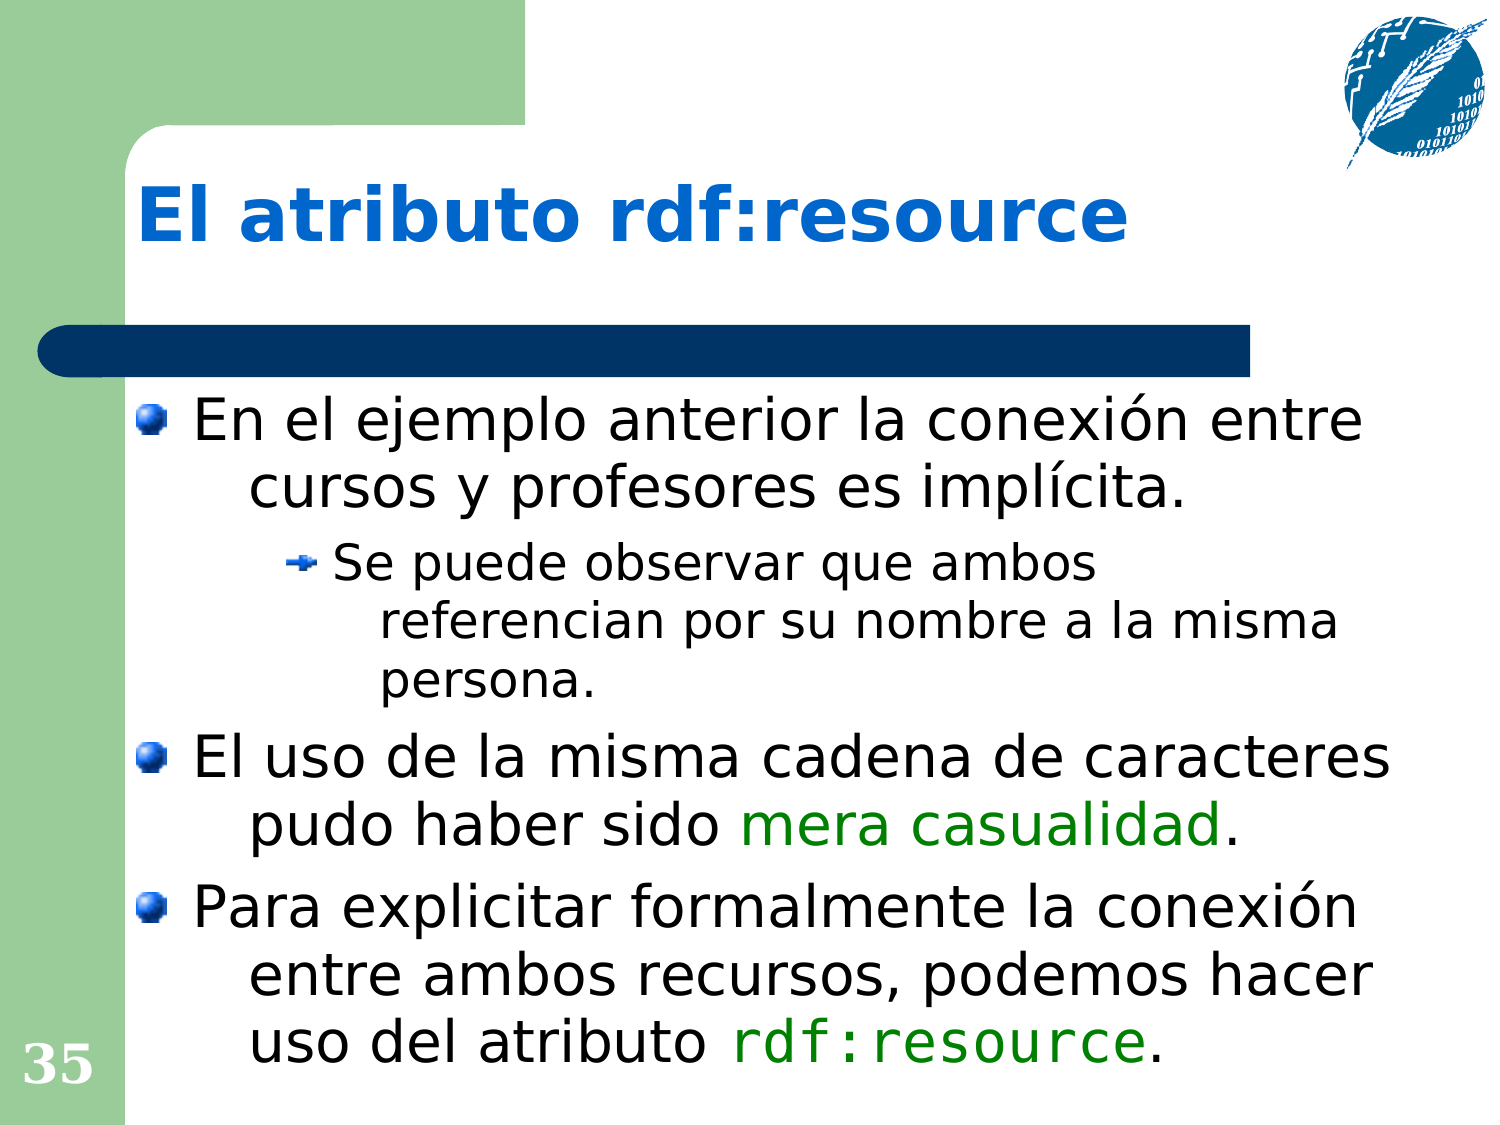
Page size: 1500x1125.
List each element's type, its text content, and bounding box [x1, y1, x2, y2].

title El atributo rdf:resource [135, 135, 1412, 301]
picture [1436, 127, 1450, 136]
picture [1341, 15, 1487, 172]
picture [1433, 139, 1440, 147]
picture [1416, 140, 1425, 149]
picture [1427, 138, 1431, 148]
list En el ejemplo anterior la conexión entre cursos y profesores es implícita. Se puede observar que ambos referencian por su nombre a la misma persona. El uso de la misma cadena de caracteres pudo haber sido mera casualidad. Para explicitar formalmente la conexión entre ambos recursos, podemos hacer uso del atributo rdf:resource. [136, 386, 1399, 1096]
